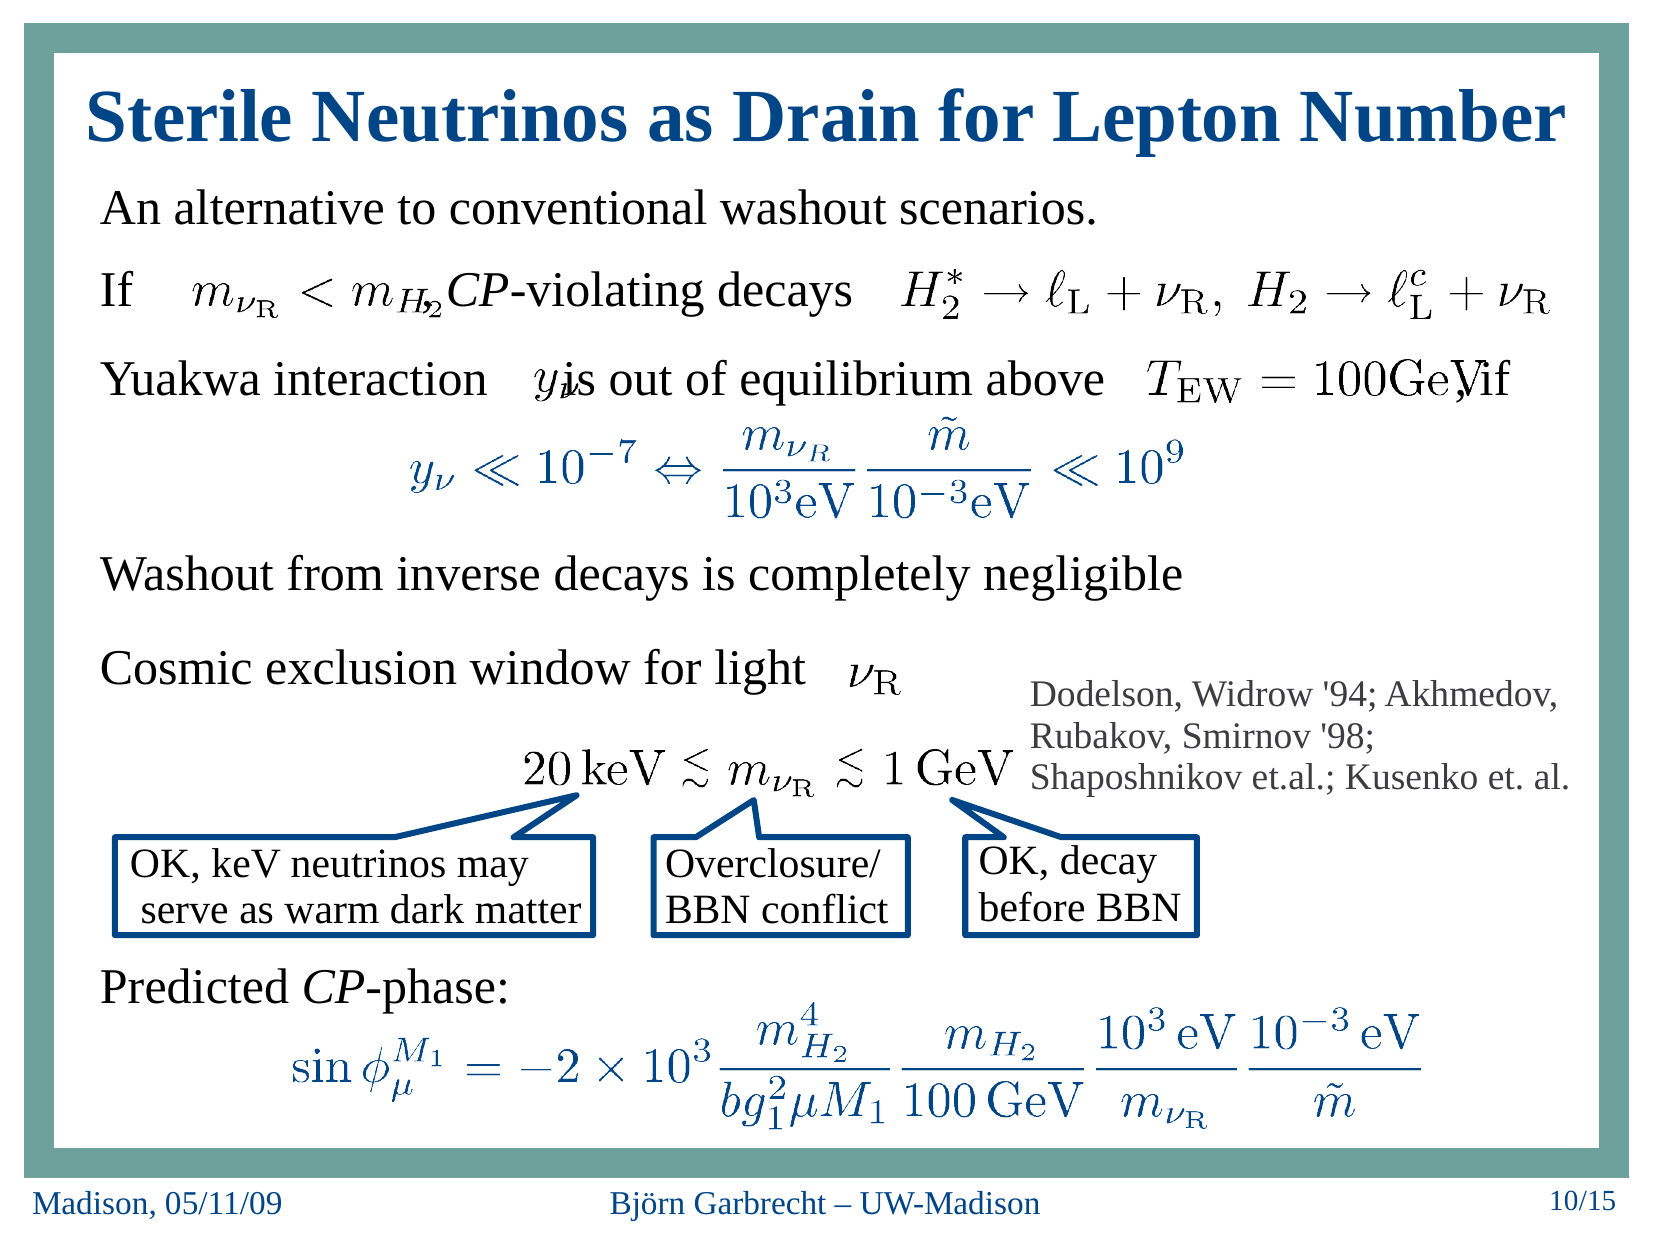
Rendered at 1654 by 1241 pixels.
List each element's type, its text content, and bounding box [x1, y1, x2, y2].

picture [400, 410, 1191, 520]
picture [843, 658, 904, 699]
text_box An alternative to conventional washout scenarios. [85, 172, 1578, 243]
picture [187, 272, 447, 322]
text_box OK, decay before BBN [969, 830, 1193, 932]
picture [518, 741, 1015, 801]
picture [287, 999, 1423, 1134]
text_box Predicted CP-phase: [85, 951, 1578, 1023]
picture [1142, 356, 1488, 407]
title Sterile Neutrinos as Drain for Lepton Number [82, 56, 1571, 175]
text_box Dodelson, Widrow '94; Akhmedov, Rubakov, Smirnov '98; Shaposhnikov et.al.; Kusenko et. al. [1015, 665, 1587, 806]
text_box Overclosure/ BBN conflict [657, 832, 904, 932]
text_box Washout from inverse decays is completely negligible [85, 538, 1578, 609]
text_box Yuakwa interaction is out of equilibrium above , if [85, 343, 1578, 414]
text_box If , CP-violating decays [85, 254, 1578, 326]
text_box Cosmic exclusion window for light [85, 632, 1578, 704]
picture [895, 262, 1556, 323]
picture [524, 363, 585, 408]
text_box OK, keV neutrinos may serve as warm dark matter [118, 832, 590, 932]
text_box OK, decay before BBN [1053, 830, 1197, 834]
